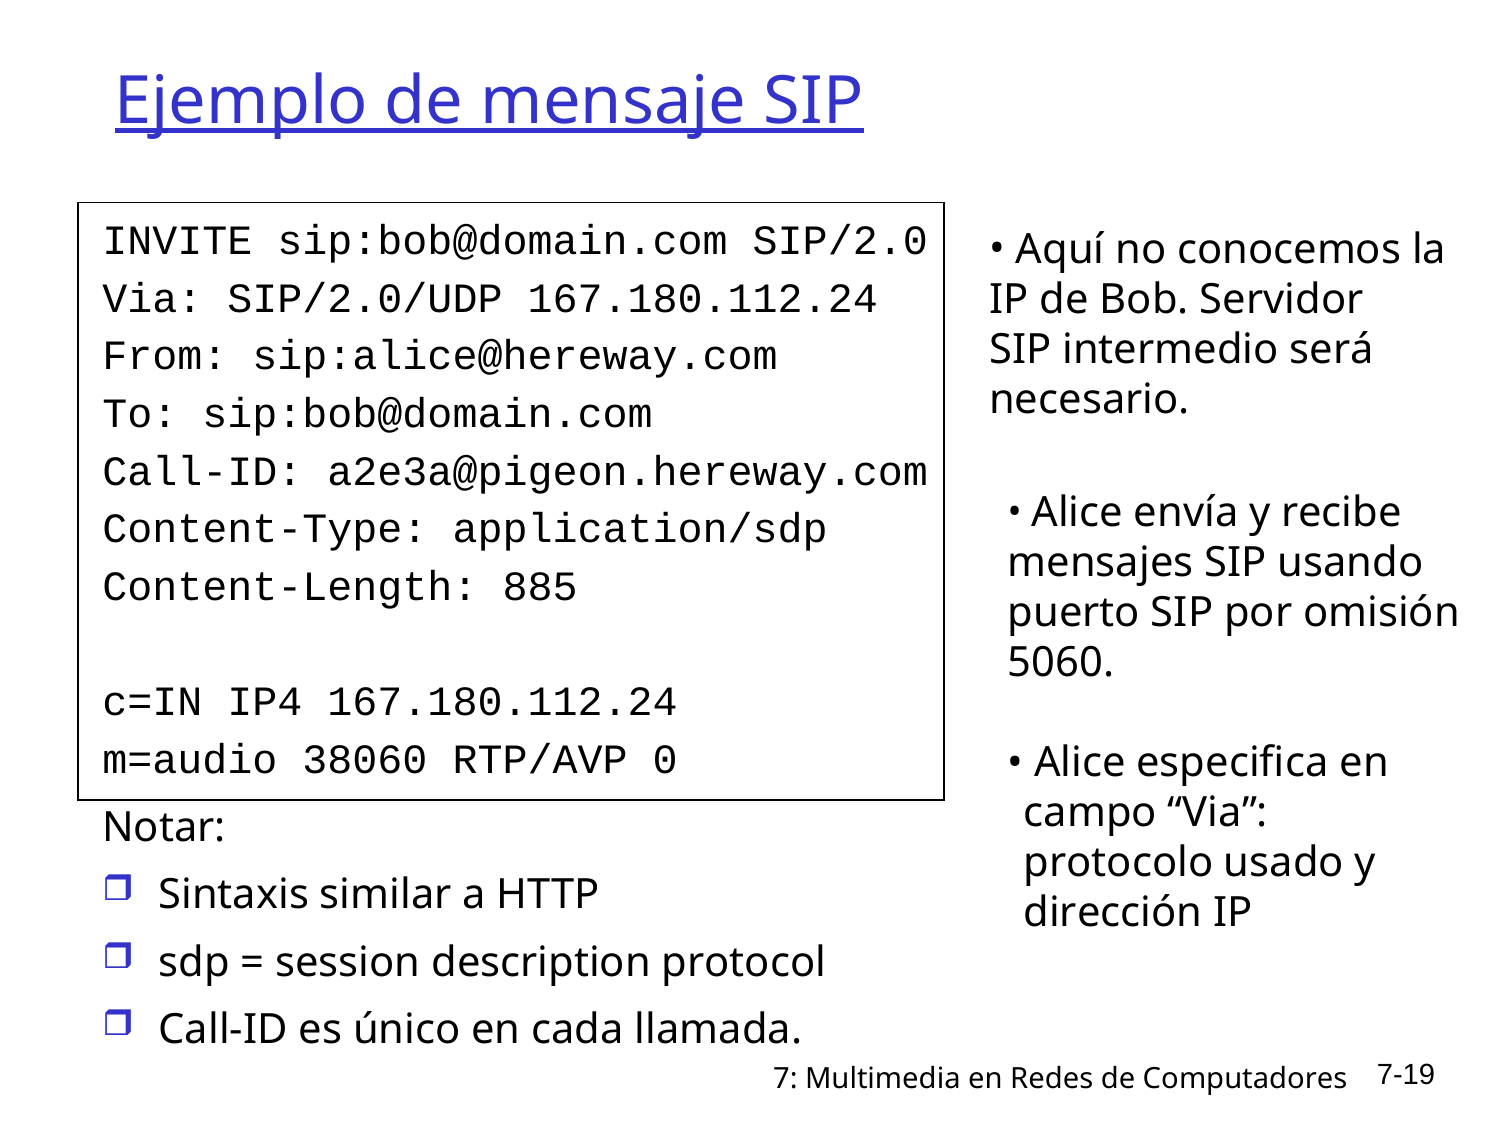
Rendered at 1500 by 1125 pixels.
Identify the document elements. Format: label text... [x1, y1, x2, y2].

text_box Alice envía y recibe mensajes SIP usando puerto SIP por omisión 5060. Alice especifica en campo “Via”: protocolo usado y dirección IP [993, 477, 1475, 943]
text_box [78, 202, 944, 801]
text_box Aquí no conocemos la IP de Bob. Servidor SIP intermedio será necesario. [974, 213, 1462, 430]
title Ejemplo de mensaje SIP [99, 32, 1375, 163]
list INVITE sip:bob@domain.com SIP/2.0 Via: SIP/2.0/UDP 167.180.112.24 From: sip:alice@hereway.com To: sip:bob@domain.com Call-ID: a2e3a@pigeon.hereway.com Content-Type: application/sdp Content-Length: 885 c=IN IP4 167.180.112.24 m=audio 38060 RTP/AVP 0 Notar: Sintaxis similar a HTTP sdp = session description protocol Call-ID es único en cada llamada. [87, 212, 974, 1037]
